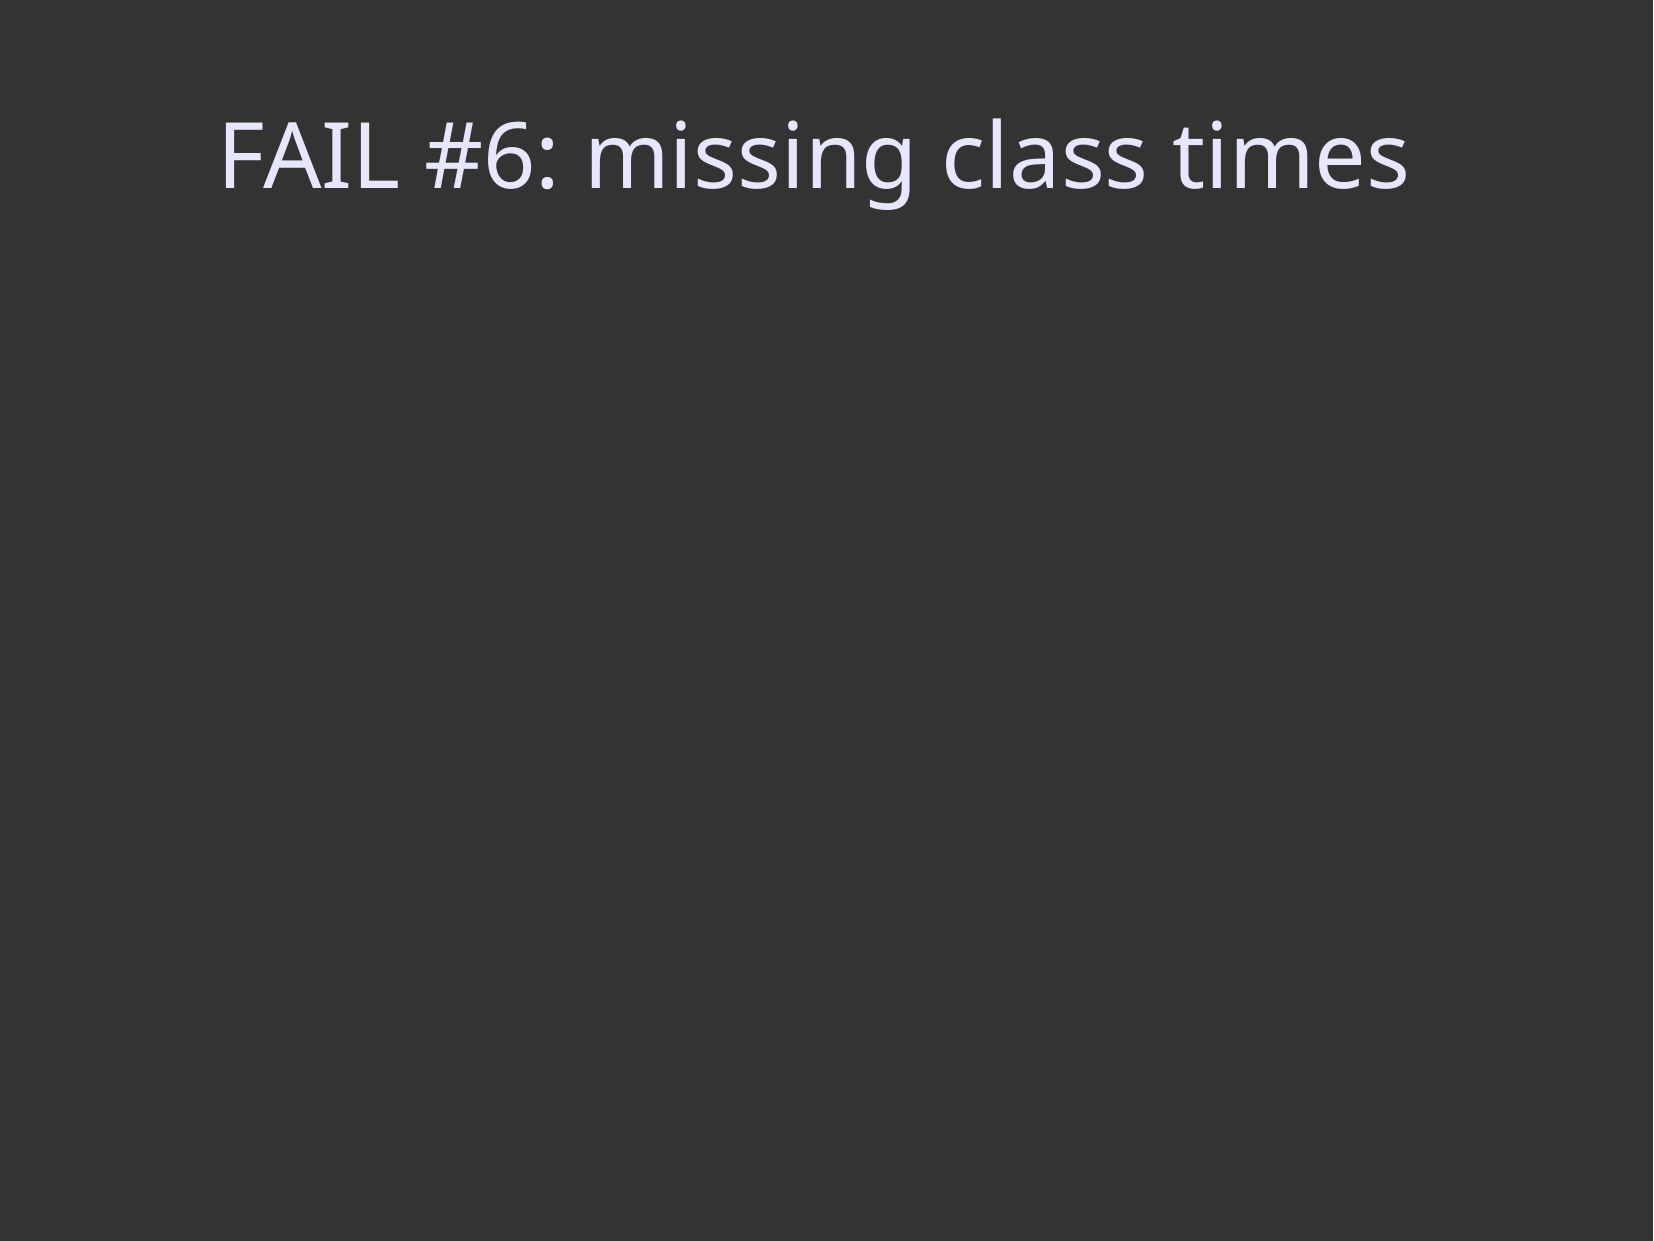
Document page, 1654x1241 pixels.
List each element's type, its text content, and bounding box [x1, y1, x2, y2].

title FAIL #6: missing class times [82, 27, 1571, 279]
